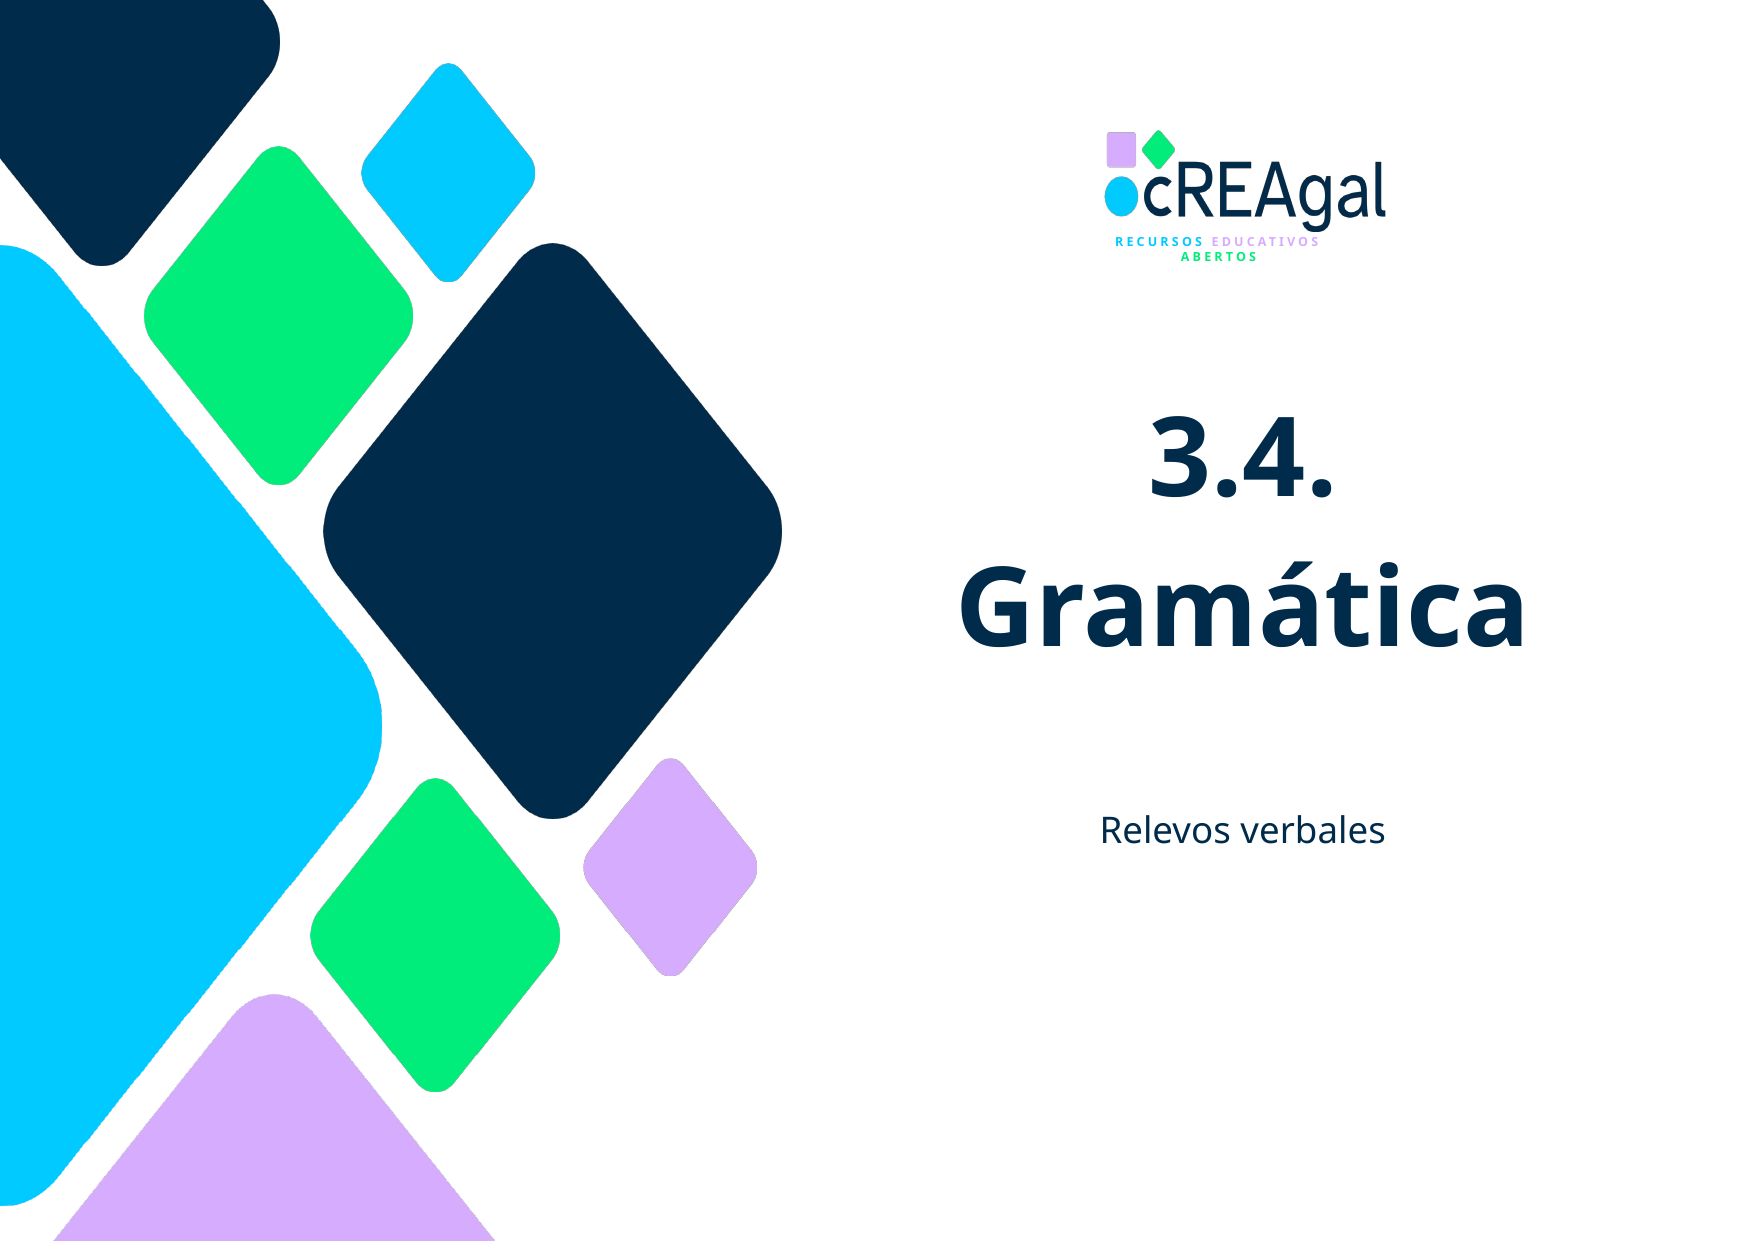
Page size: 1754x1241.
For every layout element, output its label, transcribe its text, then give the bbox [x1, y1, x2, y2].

picture [0, 0, 782, 1241]
picture [1104, 130, 1386, 232]
picture [451, 63, 535, 164]
list Relevos verbales [854, 715, 1632, 944]
title 3.4. Gramática [854, 341, 1632, 715]
